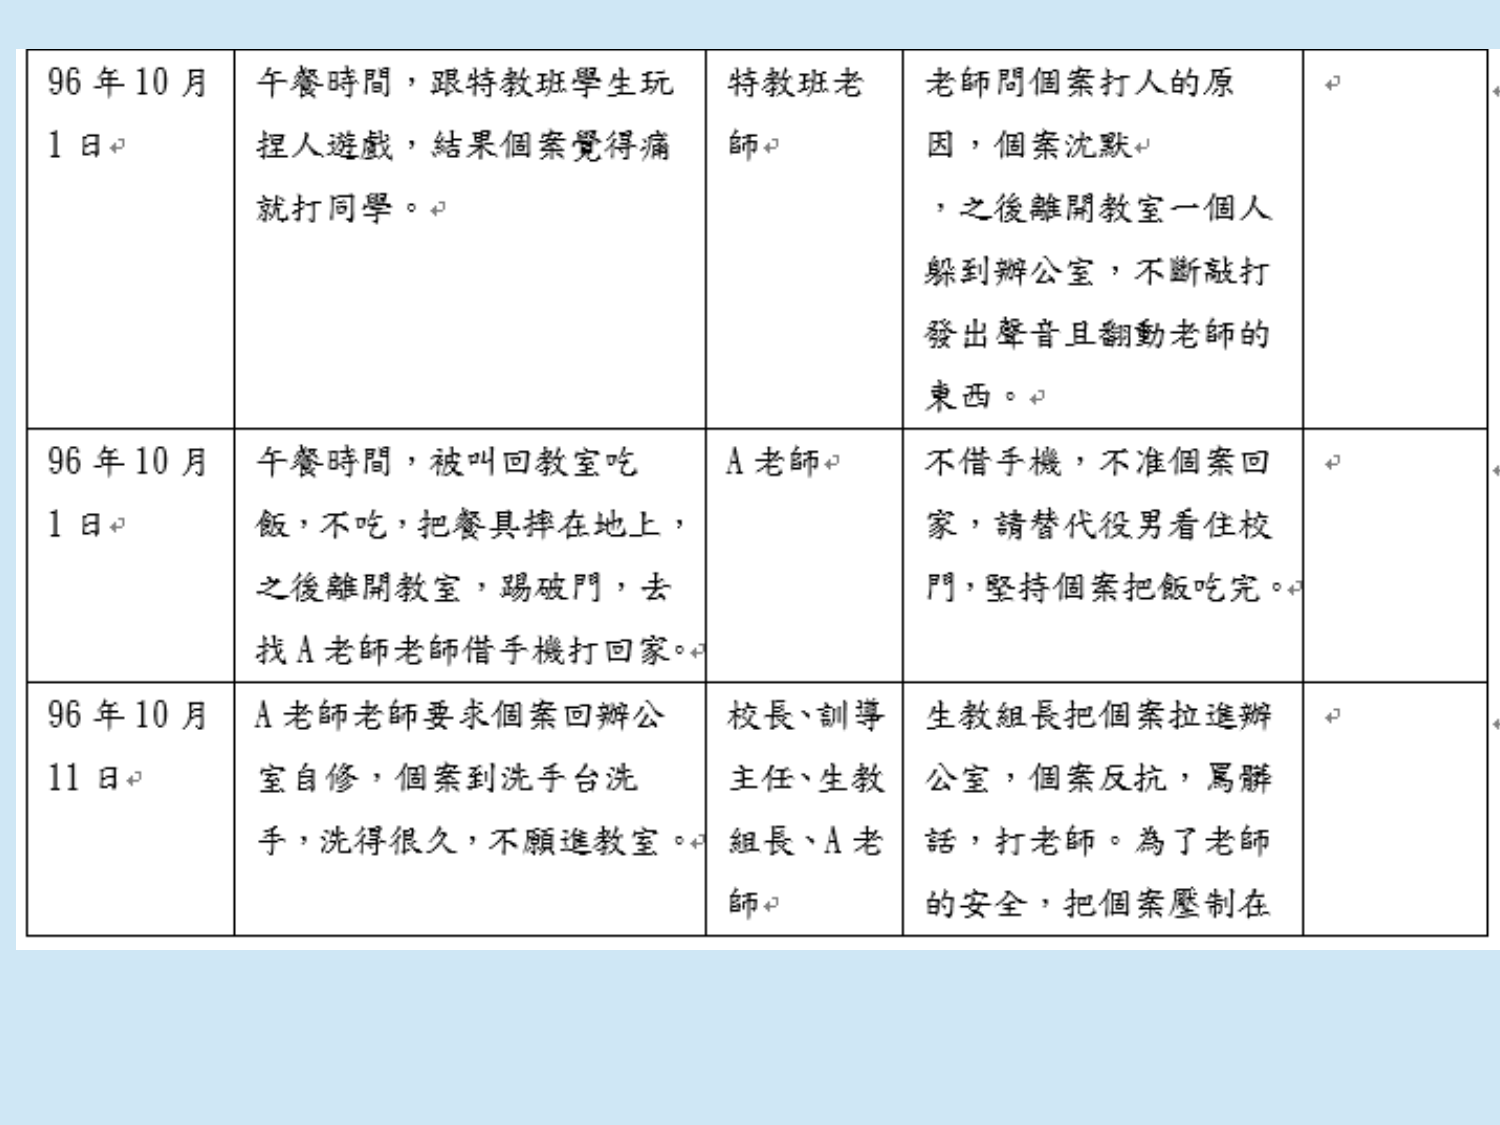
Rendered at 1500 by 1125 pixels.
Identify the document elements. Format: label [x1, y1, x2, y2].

picture [16, 49, 1500, 950]
